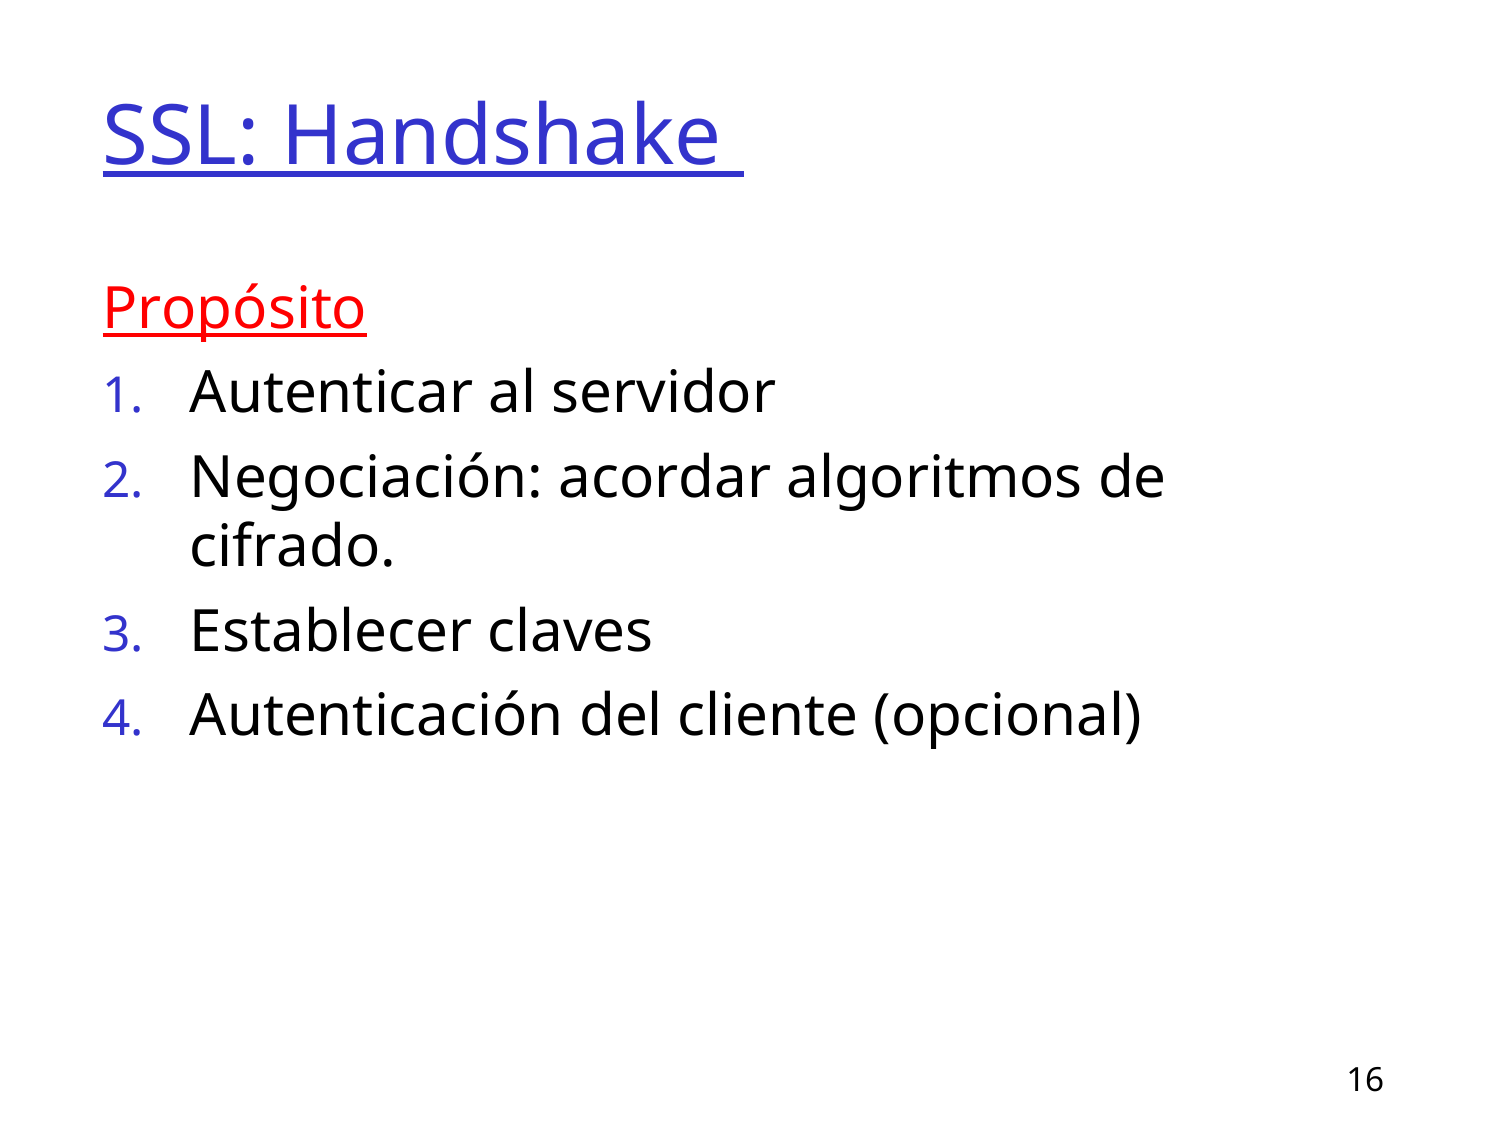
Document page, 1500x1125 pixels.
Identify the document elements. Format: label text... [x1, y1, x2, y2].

title SSL: Handshake [87, 37, 1363, 225]
list Propósito Autenticar al servidor Negociación: acordar algoritmos de cifrado. Establecer claves Autenticación del cliente (opcional) [87, 262, 1363, 1026]
